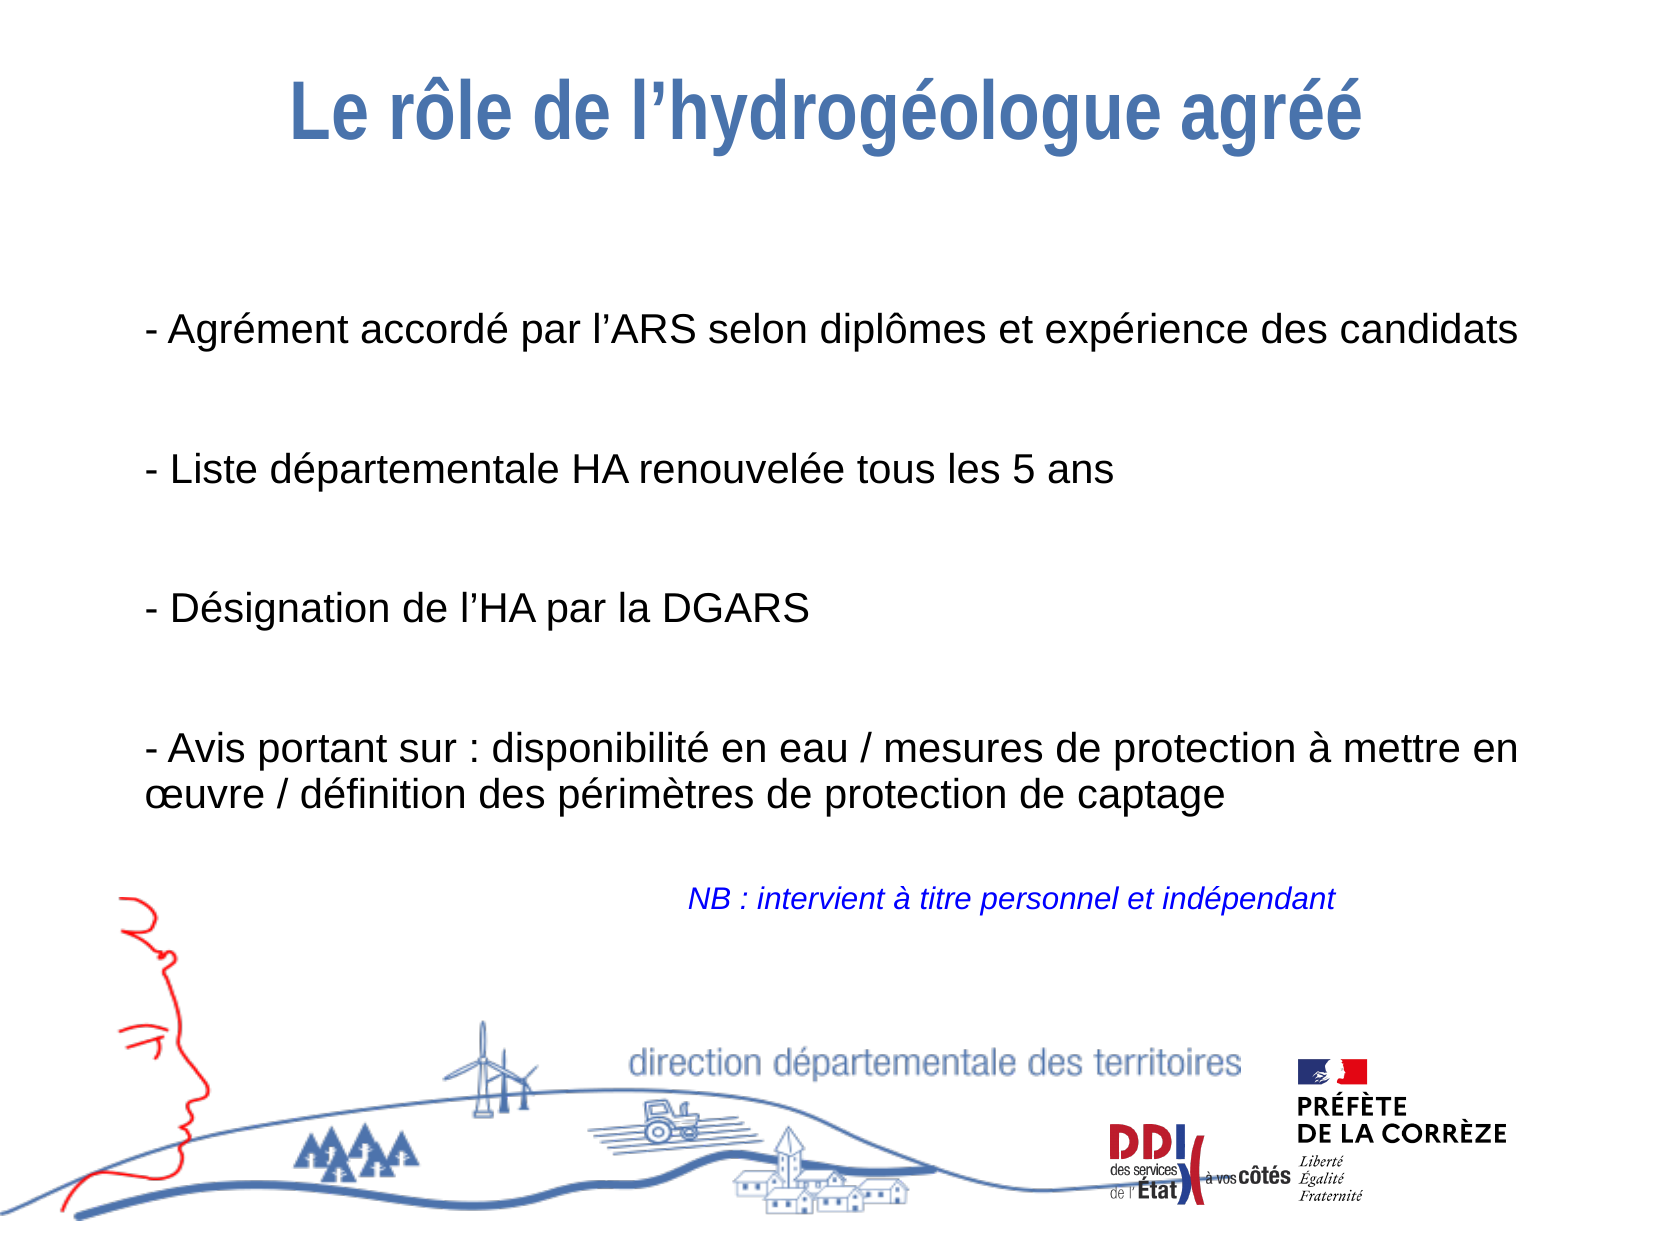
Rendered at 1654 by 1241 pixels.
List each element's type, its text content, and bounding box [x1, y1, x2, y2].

text_box NB : intervient à titre personnel et indépendant [673, 874, 1512, 924]
picture [1298, 1059, 1506, 1201]
picture [0, 897, 1291, 1221]
text_box - Agrément accordé par l’ARS selon diplômes et expérience des candidats - Liste départementale HA renouvelée tous les 5 ans - Désignation de l’HA par la DGARS - Avis portant sur : disponibilité en eau / mesures de protection à mettre en œuvre / définition des périmètres de protection de captage [129, 298, 1571, 825]
title Le rôle de l’hydrogéologue agréé [82, 5, 1571, 213]
